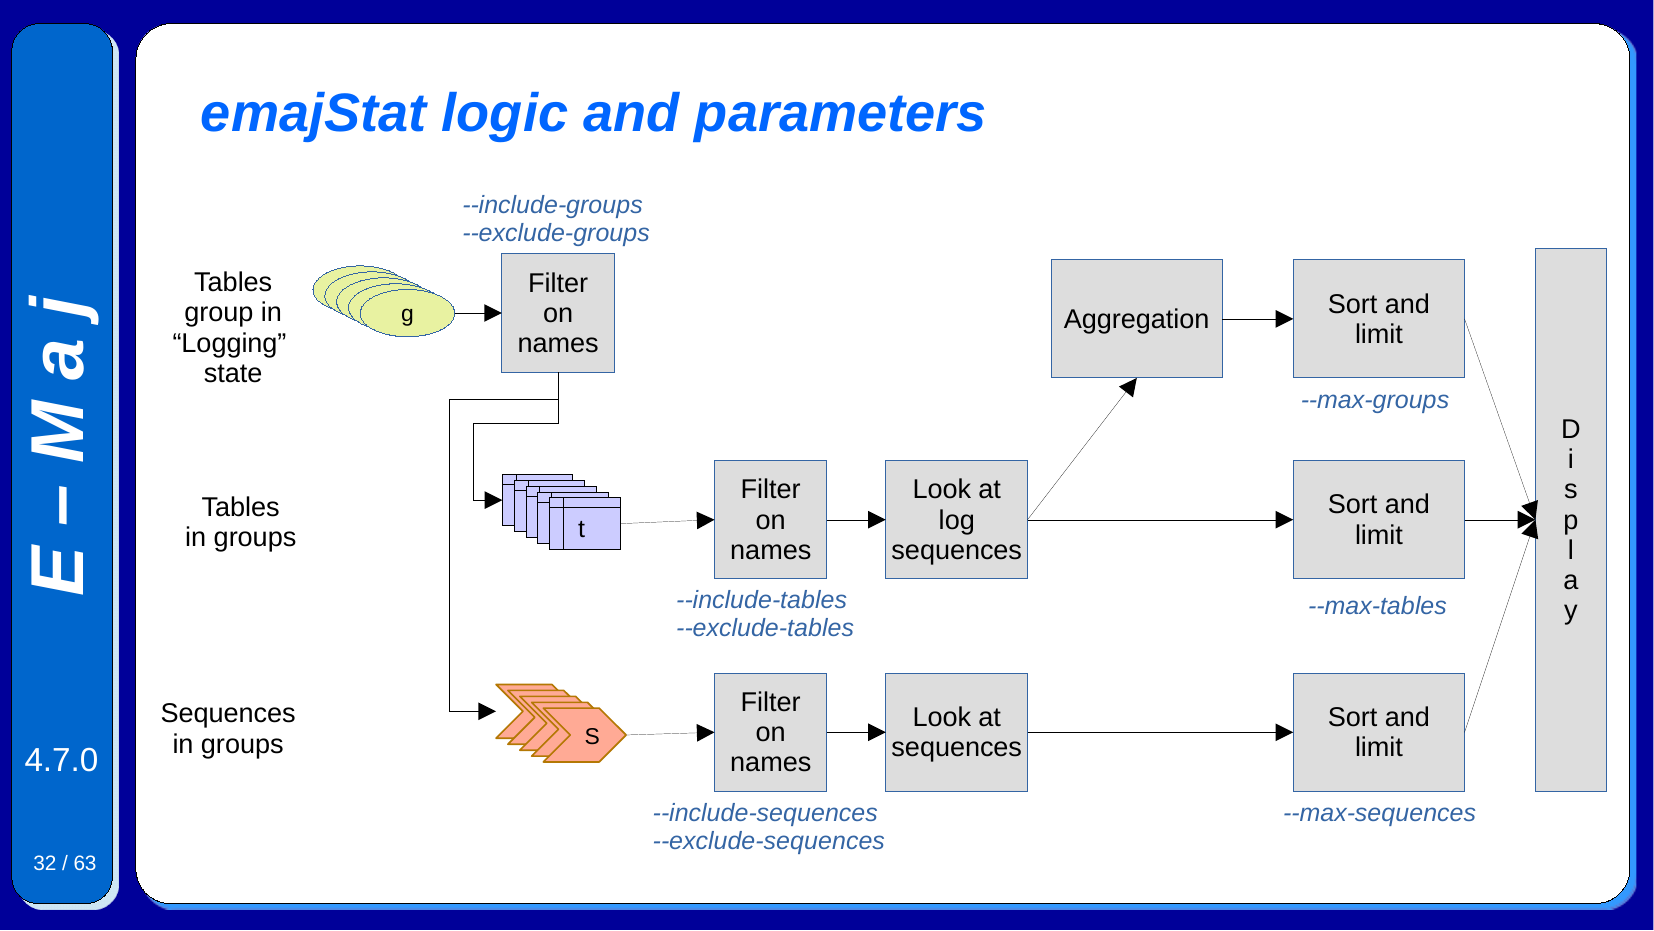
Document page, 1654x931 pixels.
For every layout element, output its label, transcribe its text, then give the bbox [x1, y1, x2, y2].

text_box --include-sequences --exclude-sequences [637, 791, 910, 863]
text_box --max-tables [1293, 584, 1471, 628]
text_box --max-groups [1286, 378, 1465, 421]
text_box --include-groups --exclude-groups [447, 183, 674, 254]
text_box Sort and limit [1293, 460, 1465, 579]
text_box --include-tables --exclude-tables [661, 578, 888, 650]
text_box Tables group in “Logging” state [157, 259, 309, 396]
text_box Look at log sequences [885, 460, 1028, 579]
text_box S [496, 684, 558, 739]
text_box [502, 474, 609, 544]
title emajStat logic and parameters [200, 34, 1575, 191]
text_box Filter on names [714, 673, 827, 791]
text_box S [543, 708, 626, 762]
text_box D i s p l a y [1535, 248, 1607, 792]
text_box --max-sequences [1268, 791, 1495, 835]
text_box [507, 690, 594, 757]
text_box Aggregation [1051, 259, 1223, 378]
text_box Filter on names [501, 253, 615, 373]
text_box Sort and limit [1293, 259, 1465, 378]
text_box g [360, 289, 455, 337]
text_box Tables in groups [170, 484, 312, 560]
text_box Sequences in groups [145, 691, 311, 767]
text_box t [549, 497, 621, 550]
text_box Sort and limit [1293, 673, 1465, 791]
text_box Filter on names [714, 460, 827, 578]
text_box [312, 265, 432, 327]
text_box Look at sequences [885, 673, 1028, 792]
